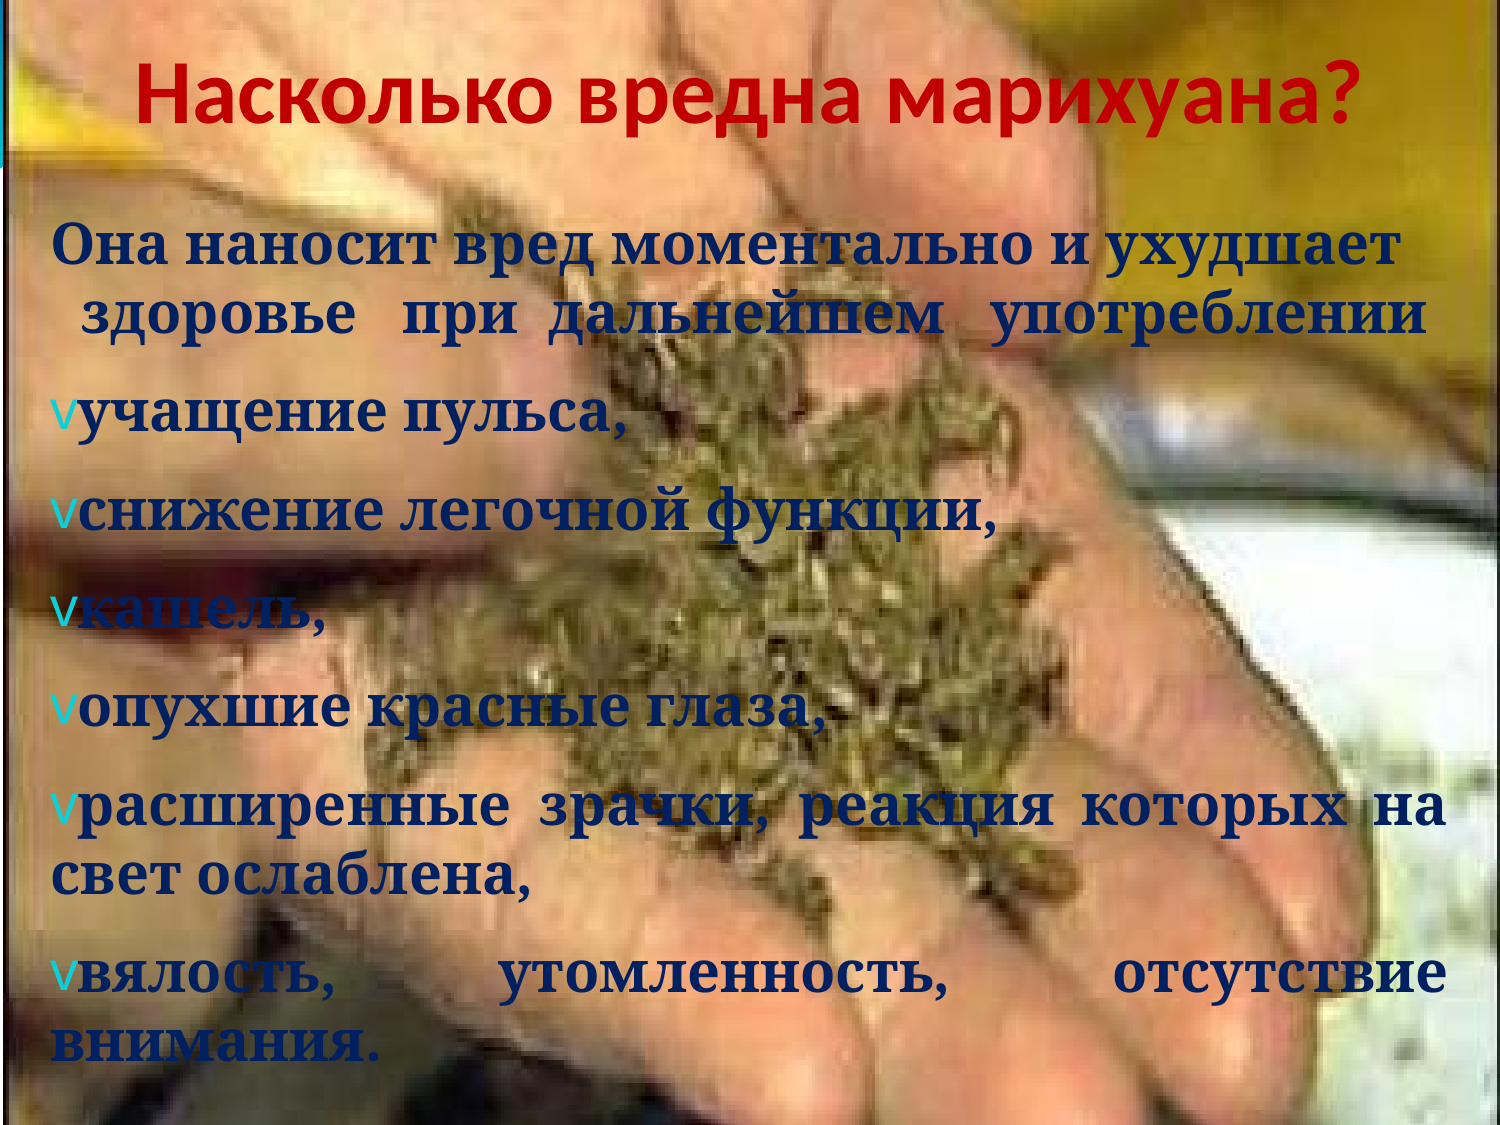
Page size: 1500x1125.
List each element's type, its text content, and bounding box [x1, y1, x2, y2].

list Она наносит вред моментально и ухудшает здоровье при дальнейшем употреблении учащение пульса, снижение легочной функции, кашель, опухшие красные глаза, расширенные зрачки, реакция которых на свет ослаблена, вялость, утомленность, отсутствие внимания. [35, 199, 1465, 1102]
title Насколько вредна марихуана? [75, 24, 1425, 164]
picture [3, 0, 1500, 1125]
